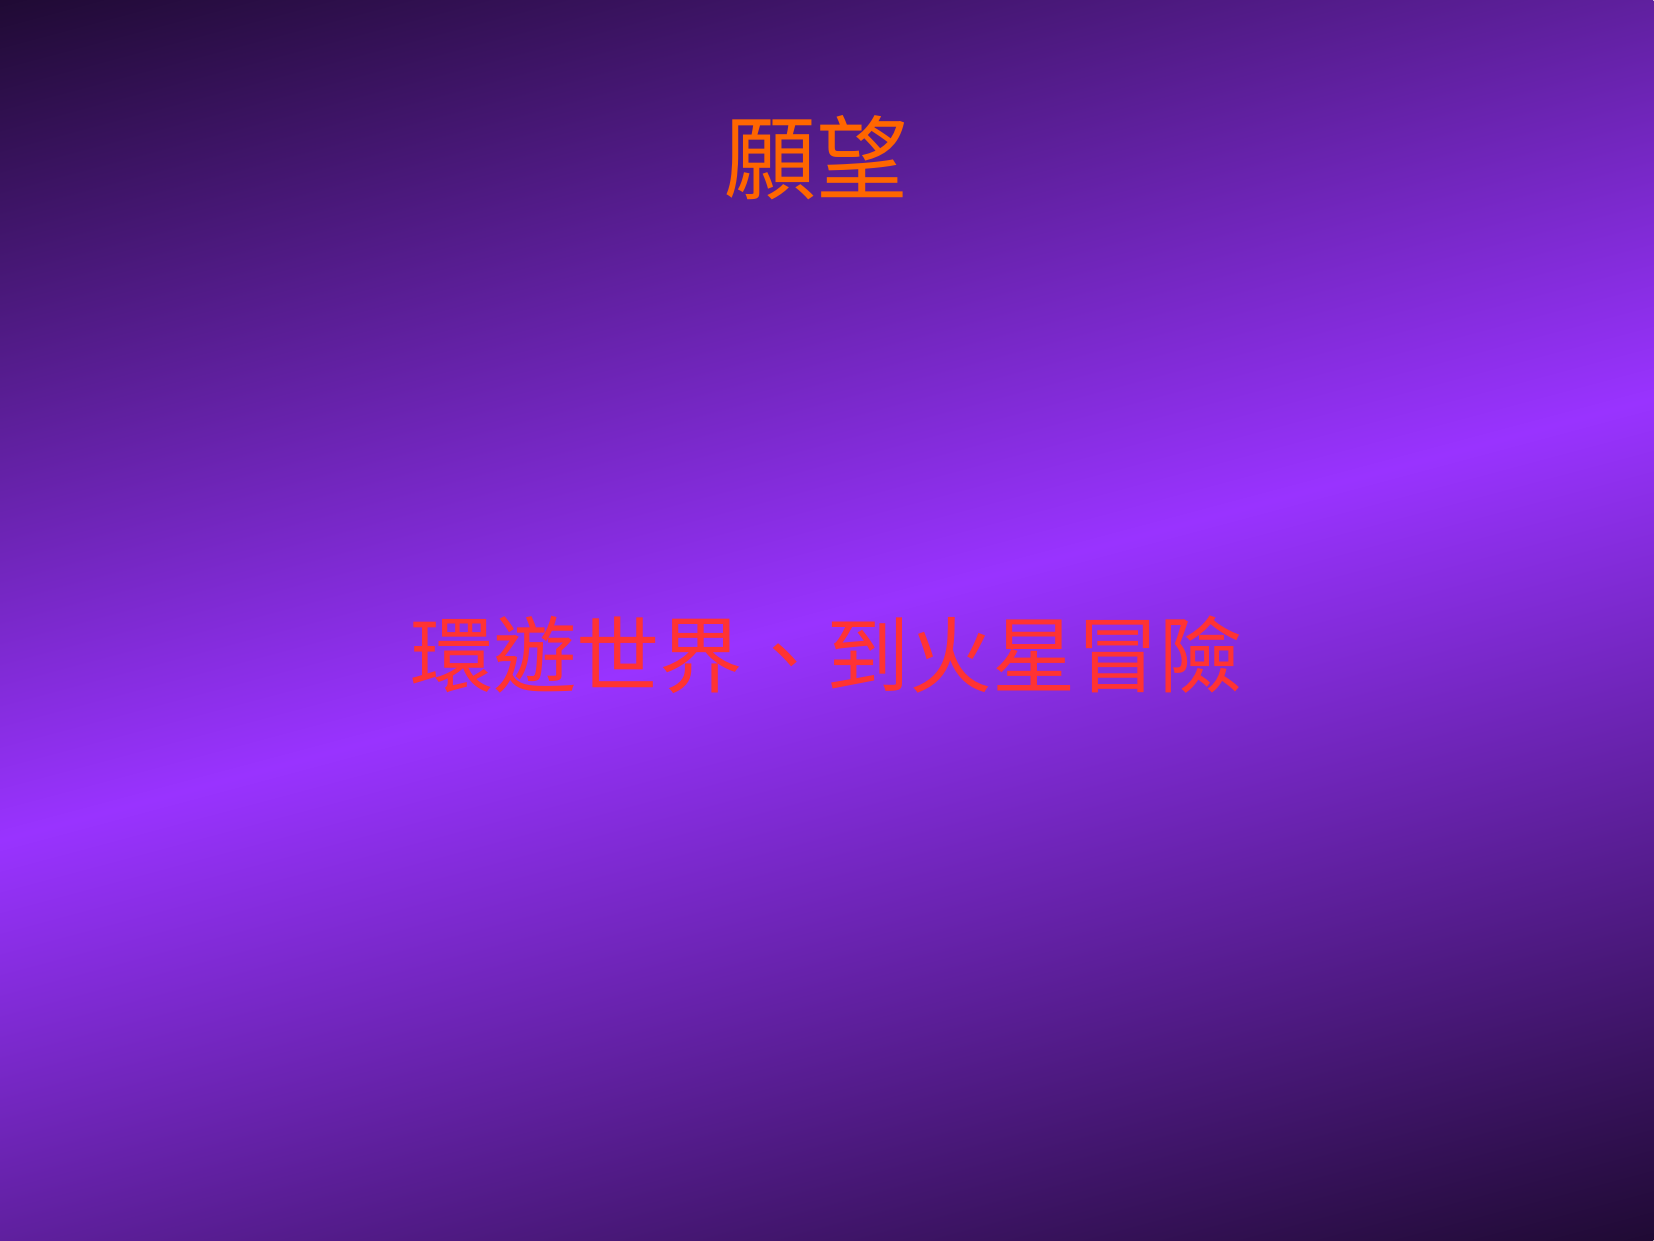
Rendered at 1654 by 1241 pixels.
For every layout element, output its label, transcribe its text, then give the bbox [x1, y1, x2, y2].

subtitle 環遊世界、到火星冒險 [82, 290, 1571, 1010]
title 願望 [82, 49, 1571, 257]
